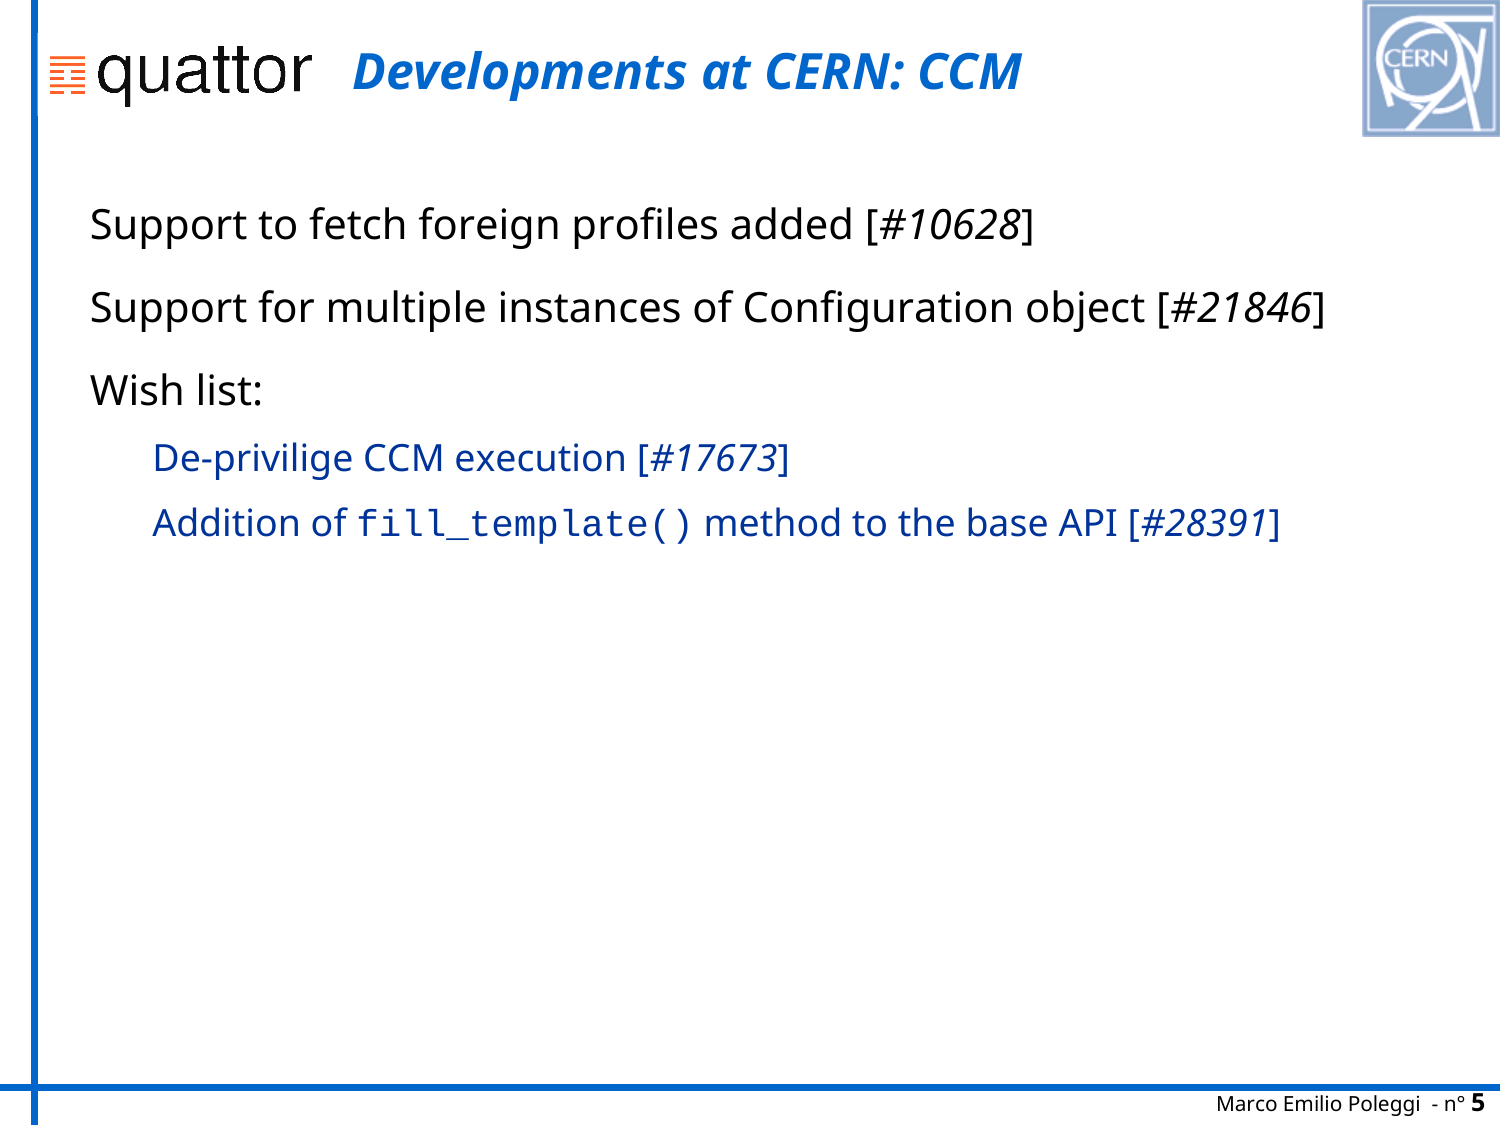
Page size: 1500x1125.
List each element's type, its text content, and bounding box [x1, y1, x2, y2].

list Support to fetch foreign profiles added [#10628] Support for multiple instances of Configuration object [#21846] Wish list: De-privilige CCM execution [#17673] Addition of fill_template() method to the base API [#28391] [74, 187, 1461, 1013]
title Developments at CERN: CCM [337, 37, 1381, 112]
